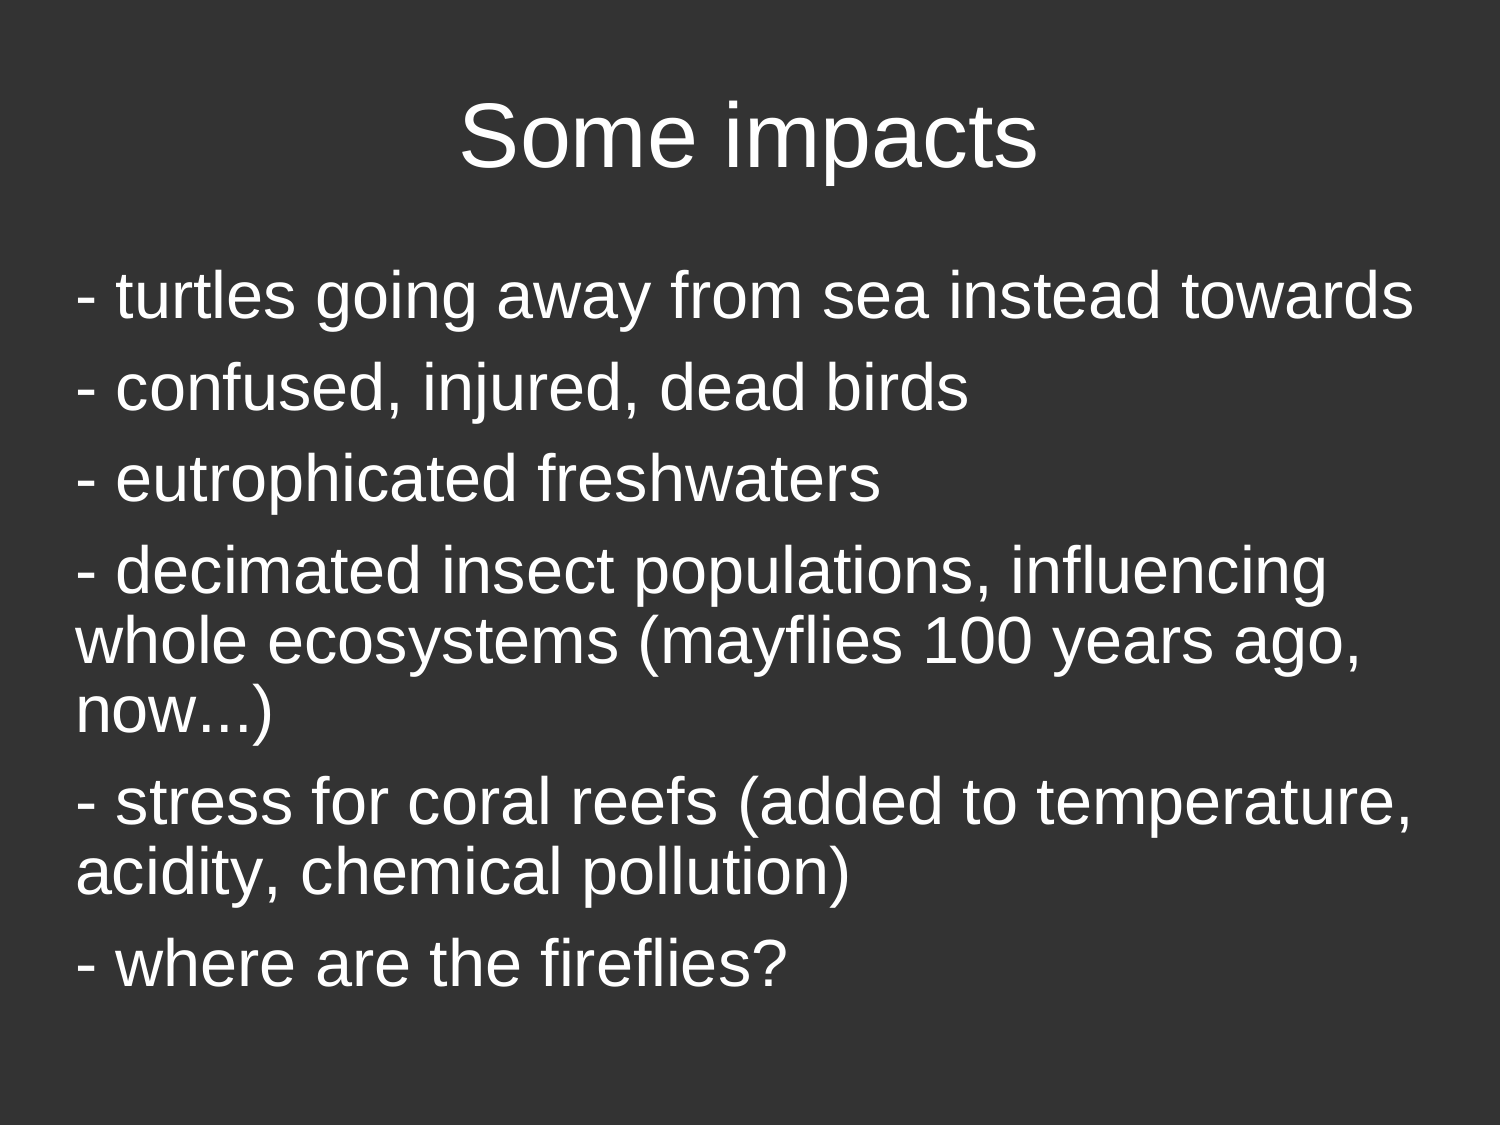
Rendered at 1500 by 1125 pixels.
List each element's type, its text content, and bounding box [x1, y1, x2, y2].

title Some impacts [75, 21, 1425, 257]
list - turtles going away from sea instead towards - confused, injured, dead birds - eutrophicated freshwaters - decimated insect populations, influencing whole ecosystems (mayflies 100 years ago, now...) - stress for coral reefs (added to temperature, acidity, chemical pollution) - where are the fireflies? [75, 262, 1425, 1006]
